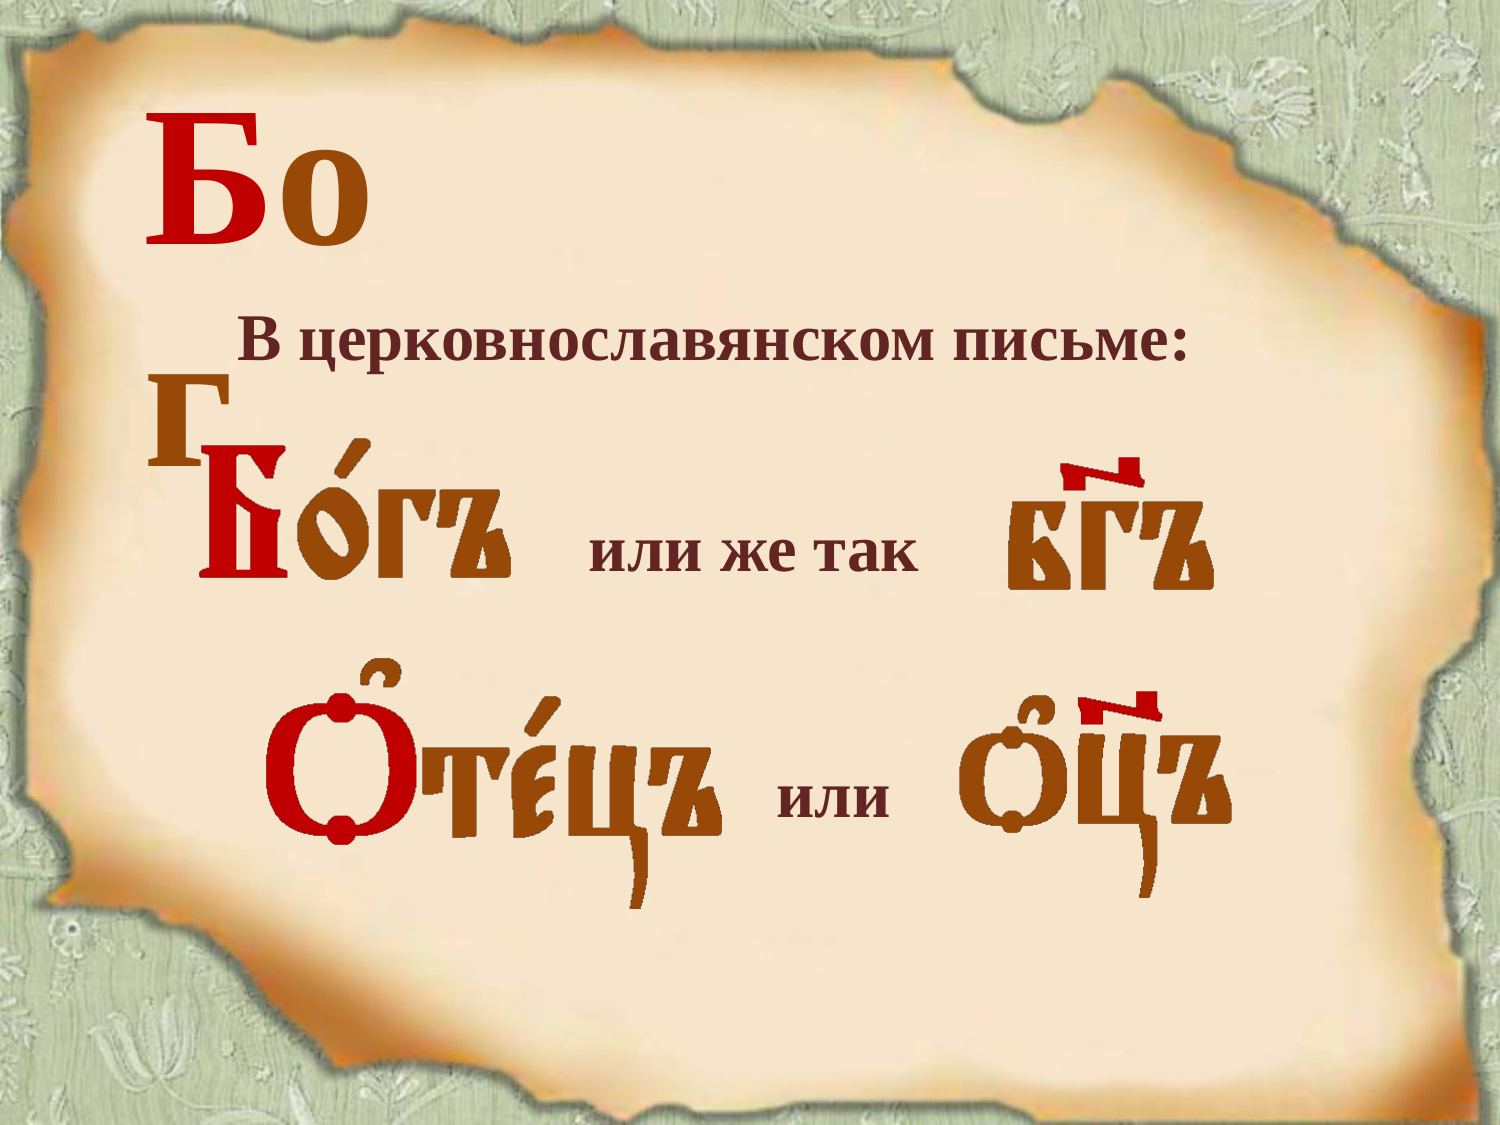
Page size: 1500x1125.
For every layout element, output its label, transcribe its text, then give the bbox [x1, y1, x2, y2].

text_box В церковнославянском письме: [222, 292, 1243, 383]
picture [0, 0, 1500, 1125]
text_box или [761, 749, 938, 840]
text_box Бог [128, 58, 481, 518]
text_box Бог [186, 383, 481, 457]
text_box или же так [574, 503, 950, 594]
